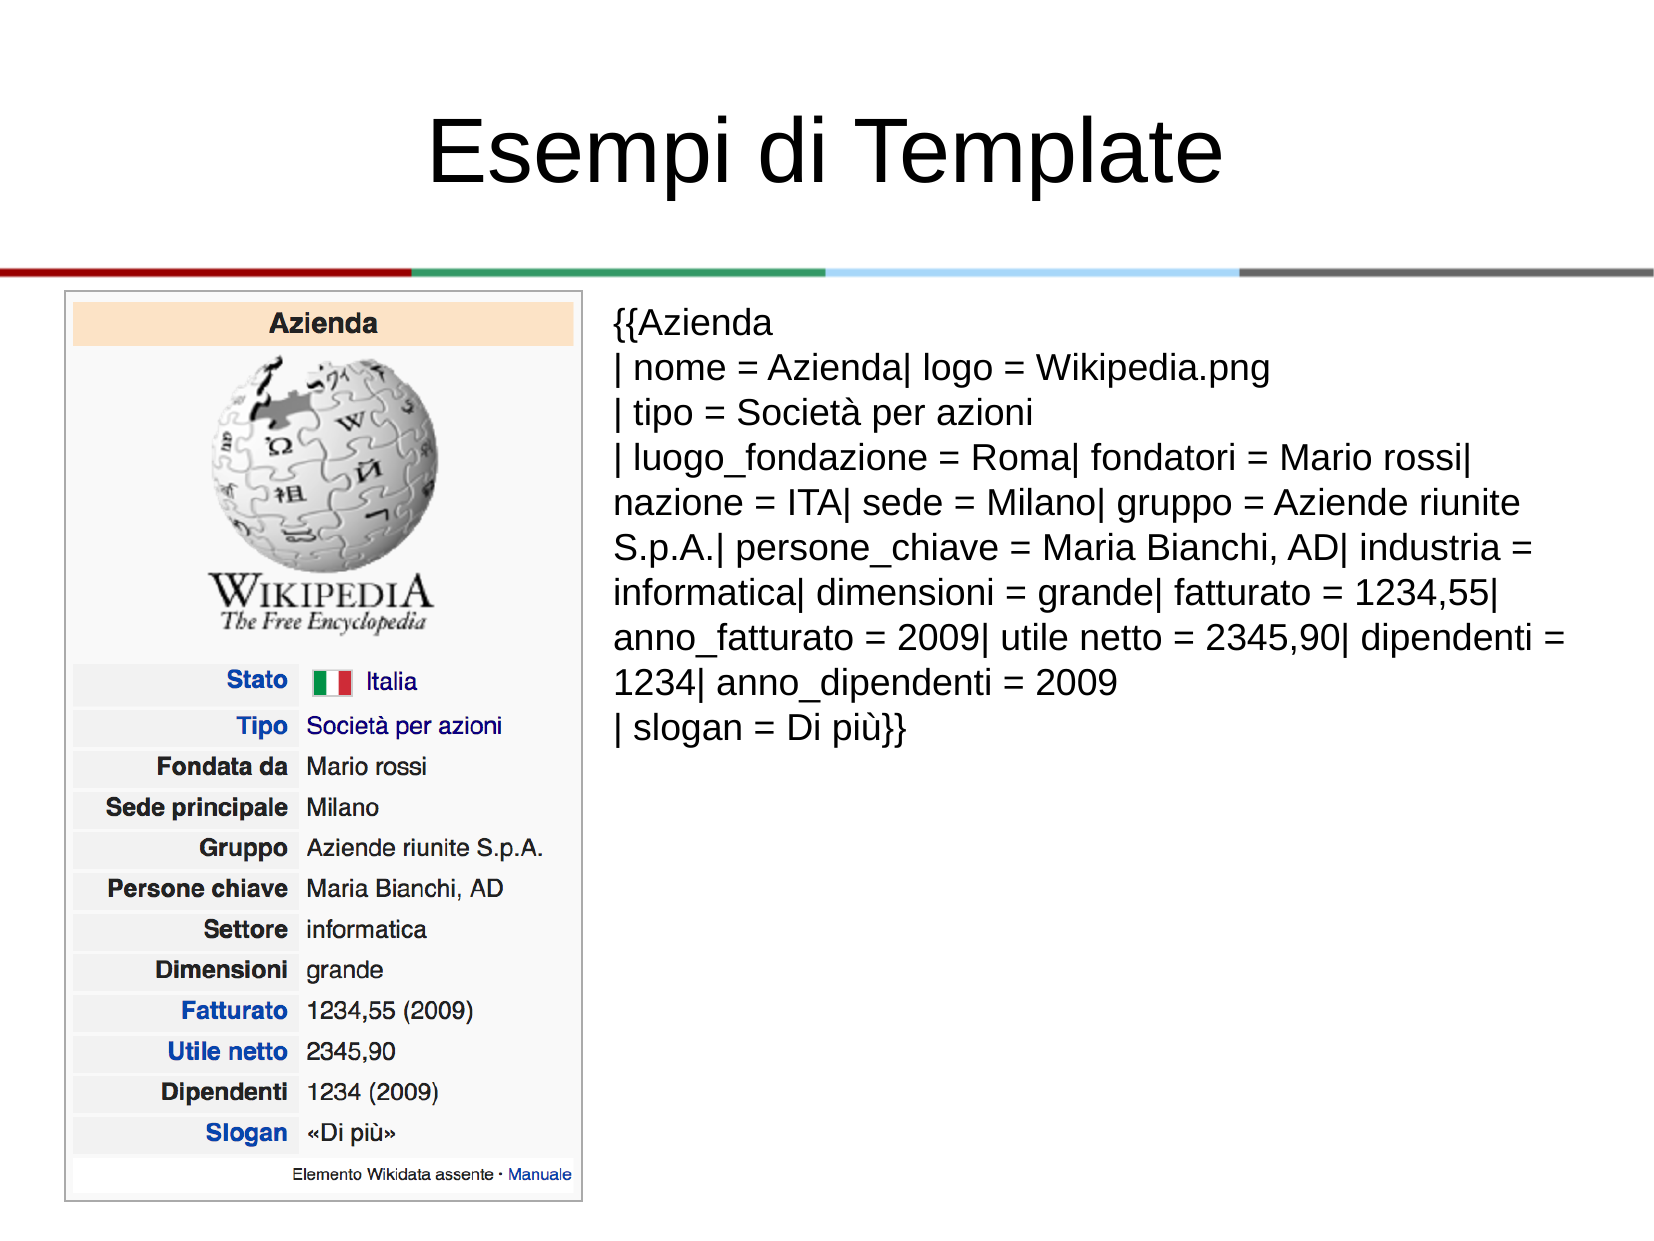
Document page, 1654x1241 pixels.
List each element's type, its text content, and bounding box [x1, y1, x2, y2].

text_box {{Azienda | nome = Azienda| logo = Wikipedia.png | tipo = Società per azioni | luogo_fondazione = Roma| fondatori = Mario rossi| nazione = ITA| sede = Milano| gruppo = Aziende riunite S.p.A.| persone_chiave = Maria Bianchi, AD| industria = informatica| dimensioni = grande| fatturato = 1234,55| anno_fatturato = 2009| utile netto = 2345,90| dipendenti = 1234| anno_dipendenti = 2009 | slogan = Di più}} [598, 290, 1626, 755]
picture [0, 256, 1654, 1209]
title Esempi di Template [82, 49, 1571, 256]
